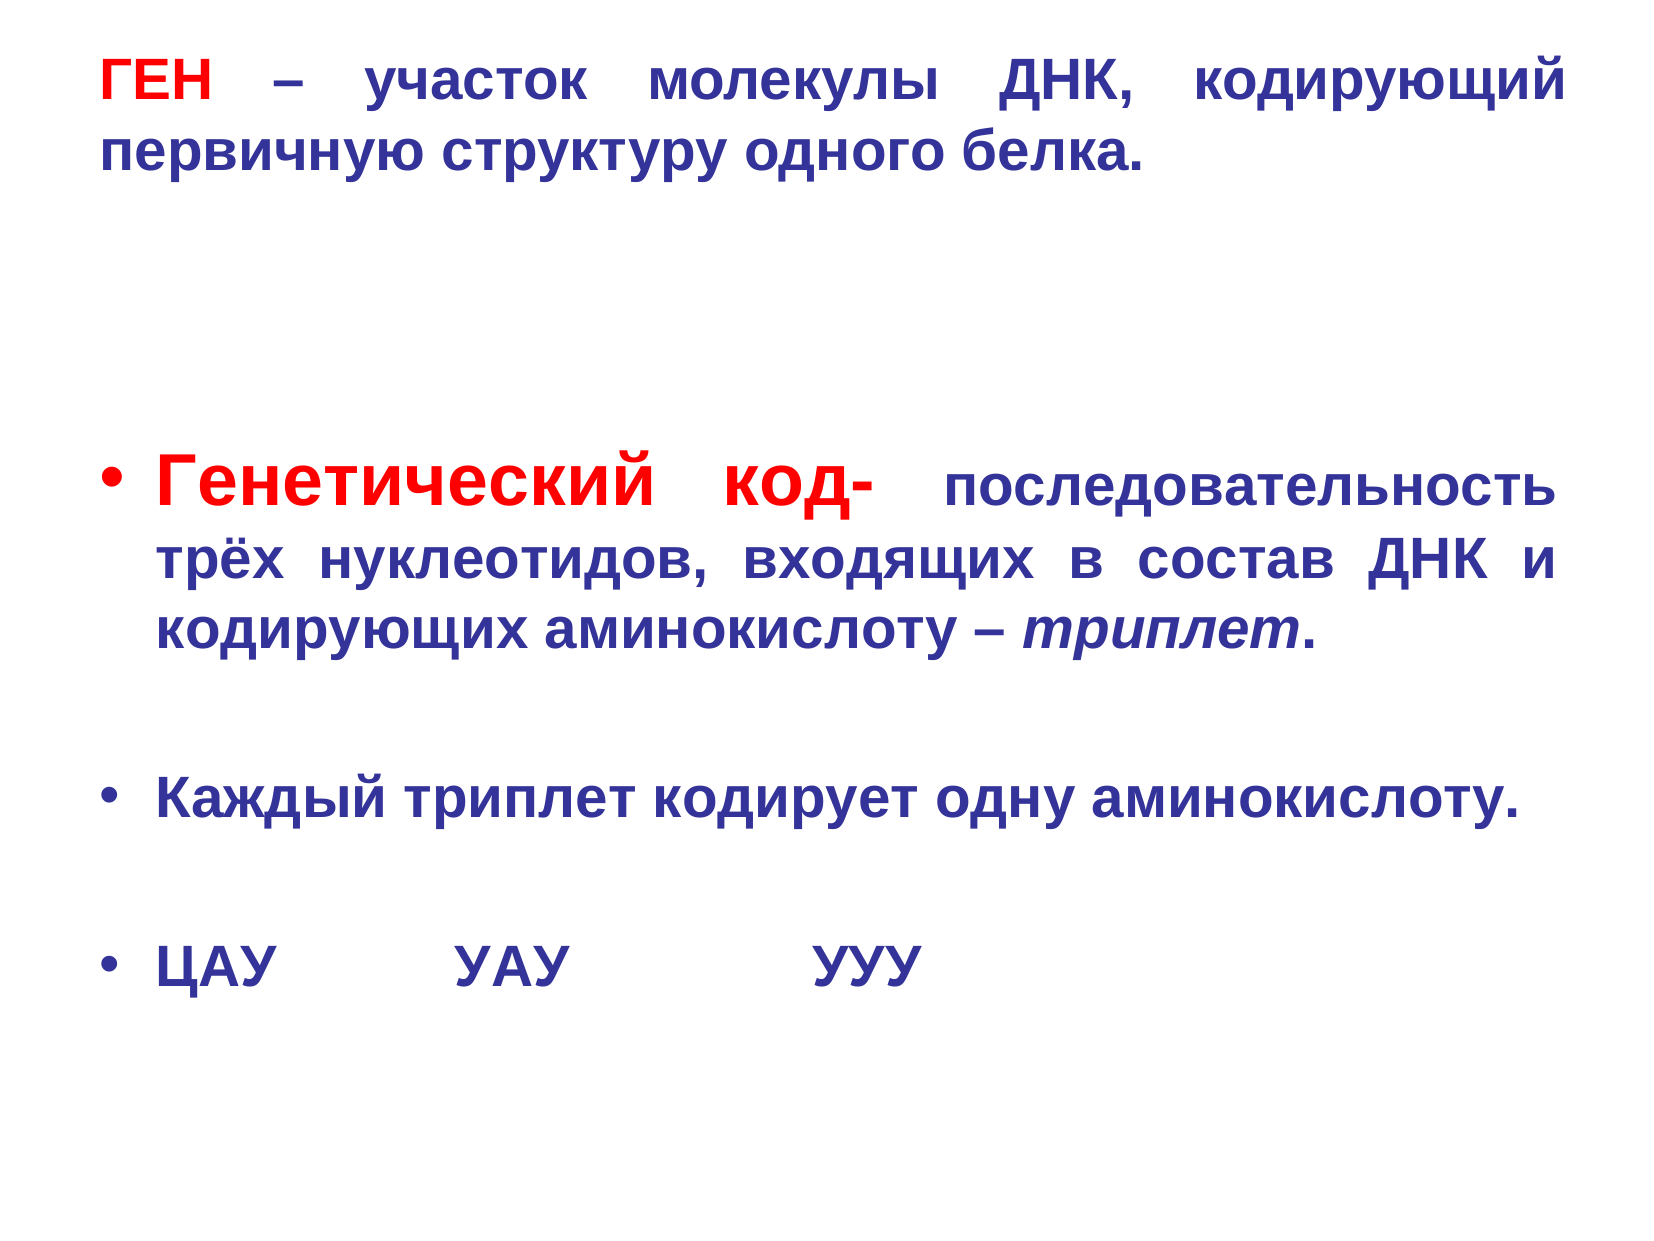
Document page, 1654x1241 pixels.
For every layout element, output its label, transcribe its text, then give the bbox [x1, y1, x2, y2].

text_box ГЕН – участок молекулы ДНК, кодирующий первичную структуру одного белка. [84, 34, 1583, 190]
list Генетический код- последовательность трёх нуклеотидов, входящих в состав ДНК и кодирующих аминокислоту – триплет. Каждый триплет кодирует одну аминокислоту. ЦАУ УАУ УУУ [84, 424, 1573, 1134]
